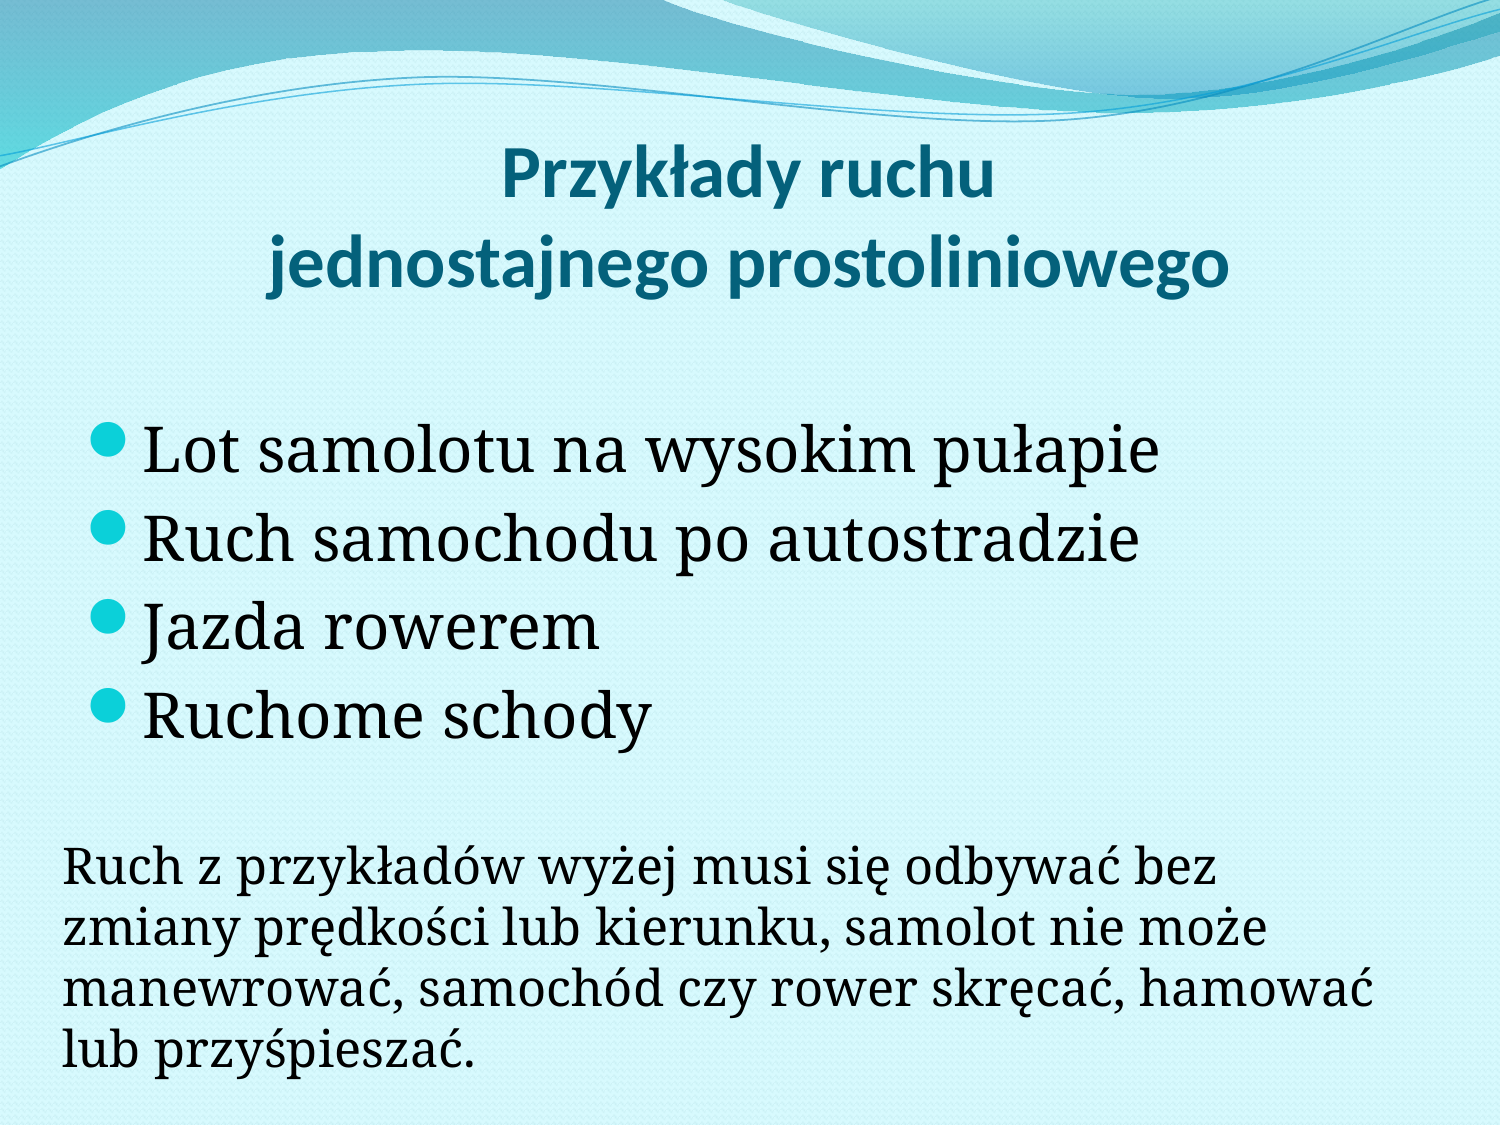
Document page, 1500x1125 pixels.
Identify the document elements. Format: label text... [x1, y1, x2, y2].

list Ruch z przykładów wyżej musi się odbywać bez zmiany prędkości lub kierunku, samolot nie może manewrować, samochód czy rower skręcać, hamować lub przyśpieszać. [47, 826, 1398, 1087]
picture [0, 0, 1500, 1125]
list Lot samolotu na wysokim pułapie Ruch samochodu po autostradzie Jazda rowerem Ruchome schody [70, 401, 1421, 760]
title Przykłady ruchu jednostajnego prostoliniowego [75, 115, 1425, 303]
